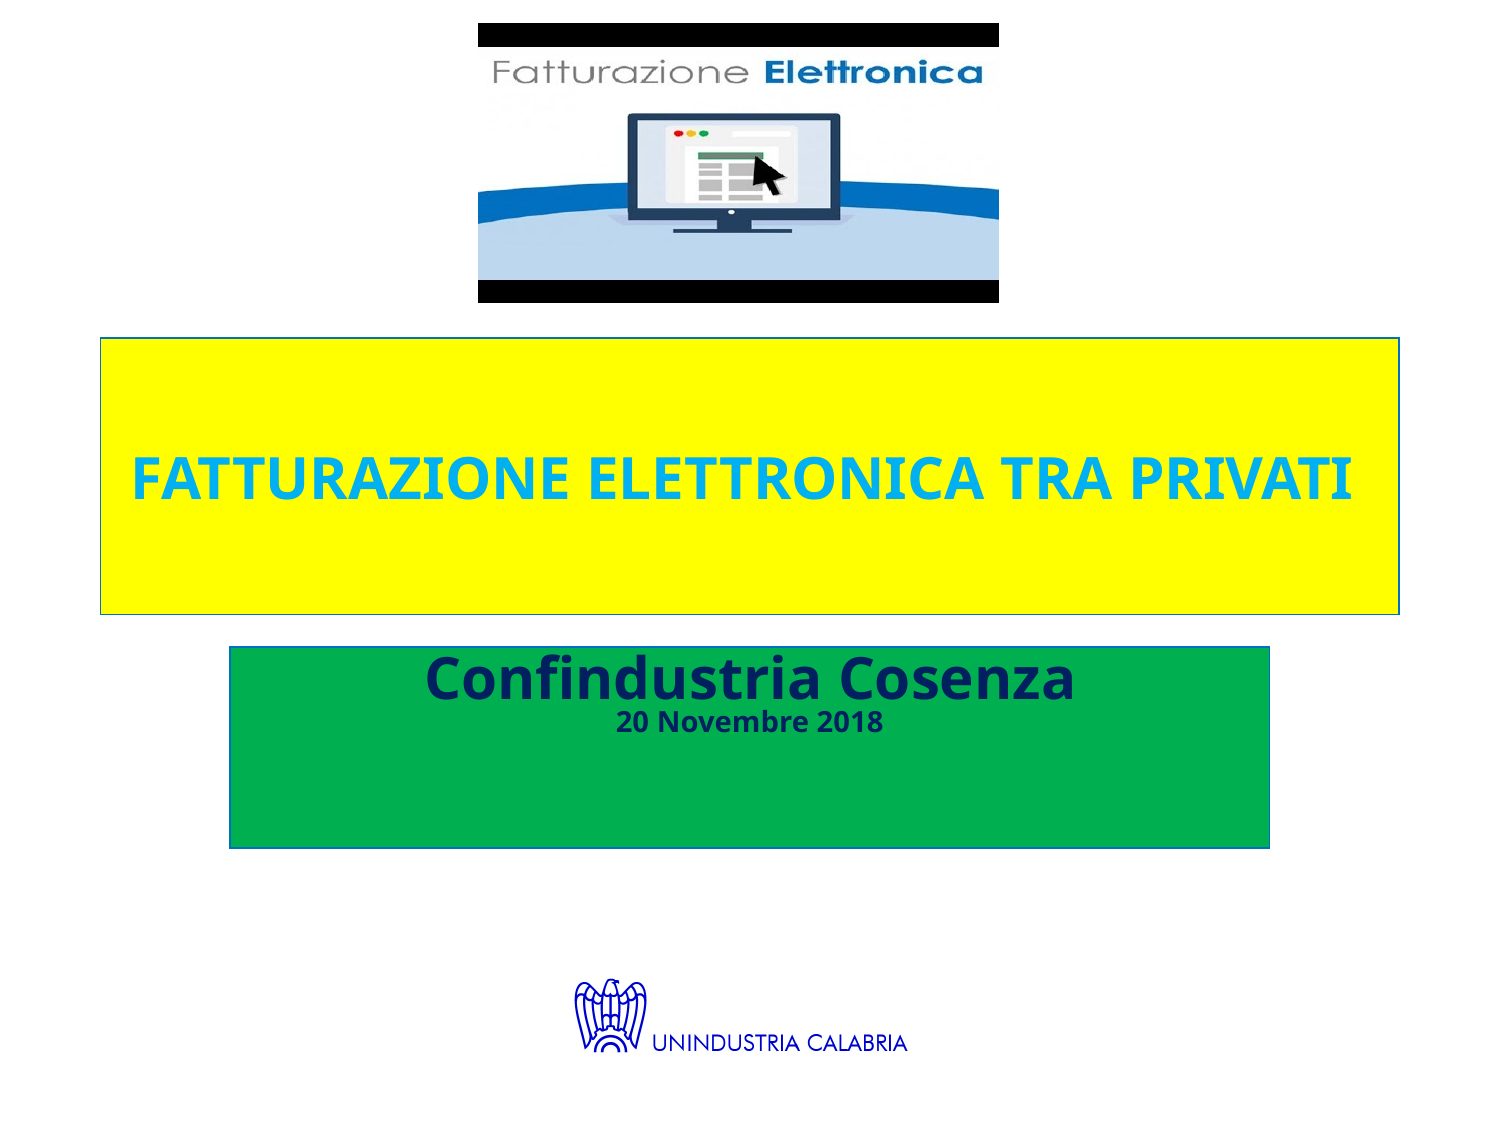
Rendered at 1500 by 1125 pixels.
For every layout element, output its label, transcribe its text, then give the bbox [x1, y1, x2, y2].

picture [572, 976, 909, 1054]
picture [478, 23, 999, 303]
text_box C Confindustria Cosenza 20 Novembre 2018 [229, 647, 1270, 848]
title FATTURAZIONE ELETTRONICA TRA PRIVATI [100, 338, 1400, 615]
